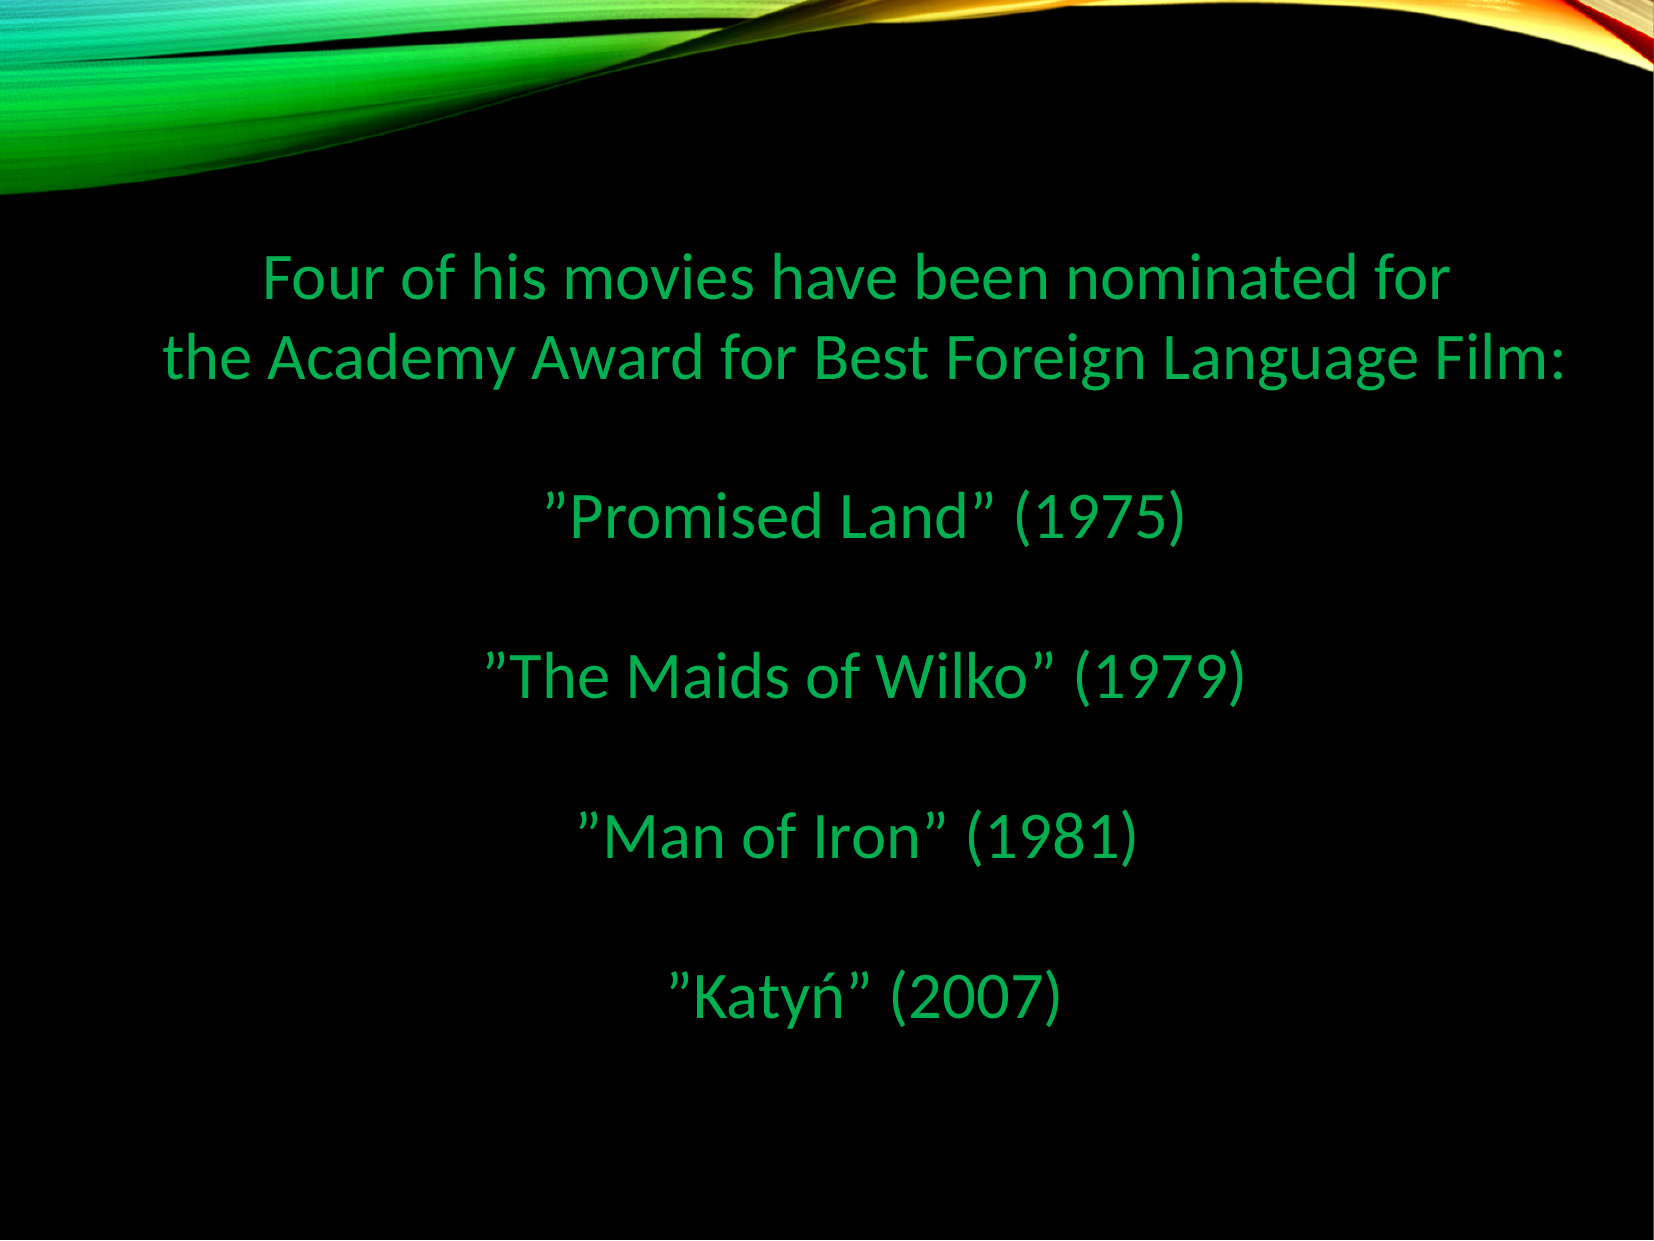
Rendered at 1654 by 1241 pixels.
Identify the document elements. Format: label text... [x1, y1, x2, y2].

text_box Four of his movies have been nominated for the Academy Award for Best Foreign Language Film: ”Promised Land” (1975) ”The Maids of Wilko” (1979) ”Man of Iron” (1981) ”Katyń” (2007) [107, 225, 1623, 1040]
